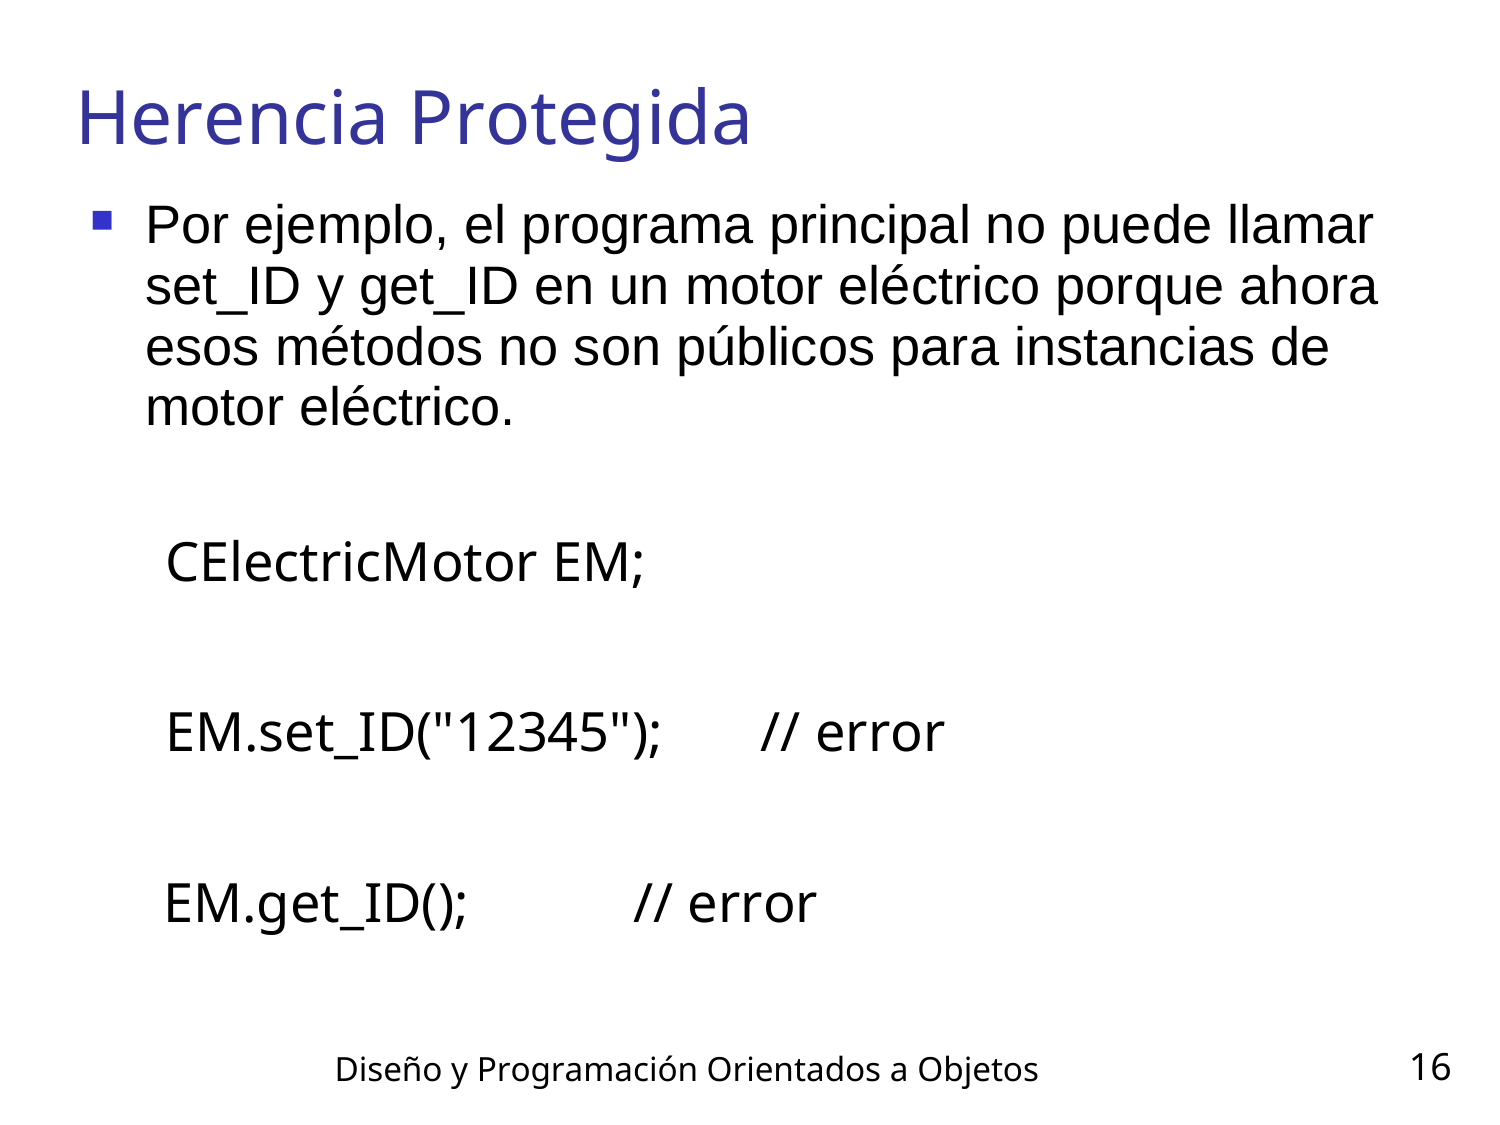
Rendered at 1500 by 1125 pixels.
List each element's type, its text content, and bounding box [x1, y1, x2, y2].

list Por ejemplo, el programa principal no puede llamar set_ID y get_ID en un motor eléctrico porque ahora esos métodos no son públicos para instancias de motor eléctrico. CElectricMotor EM; EM.set_ID("12345"); // error EM.get_ID(); // error [75, 187, 1462, 1066]
title Herencia Protegida [75, 30, 1466, 193]
